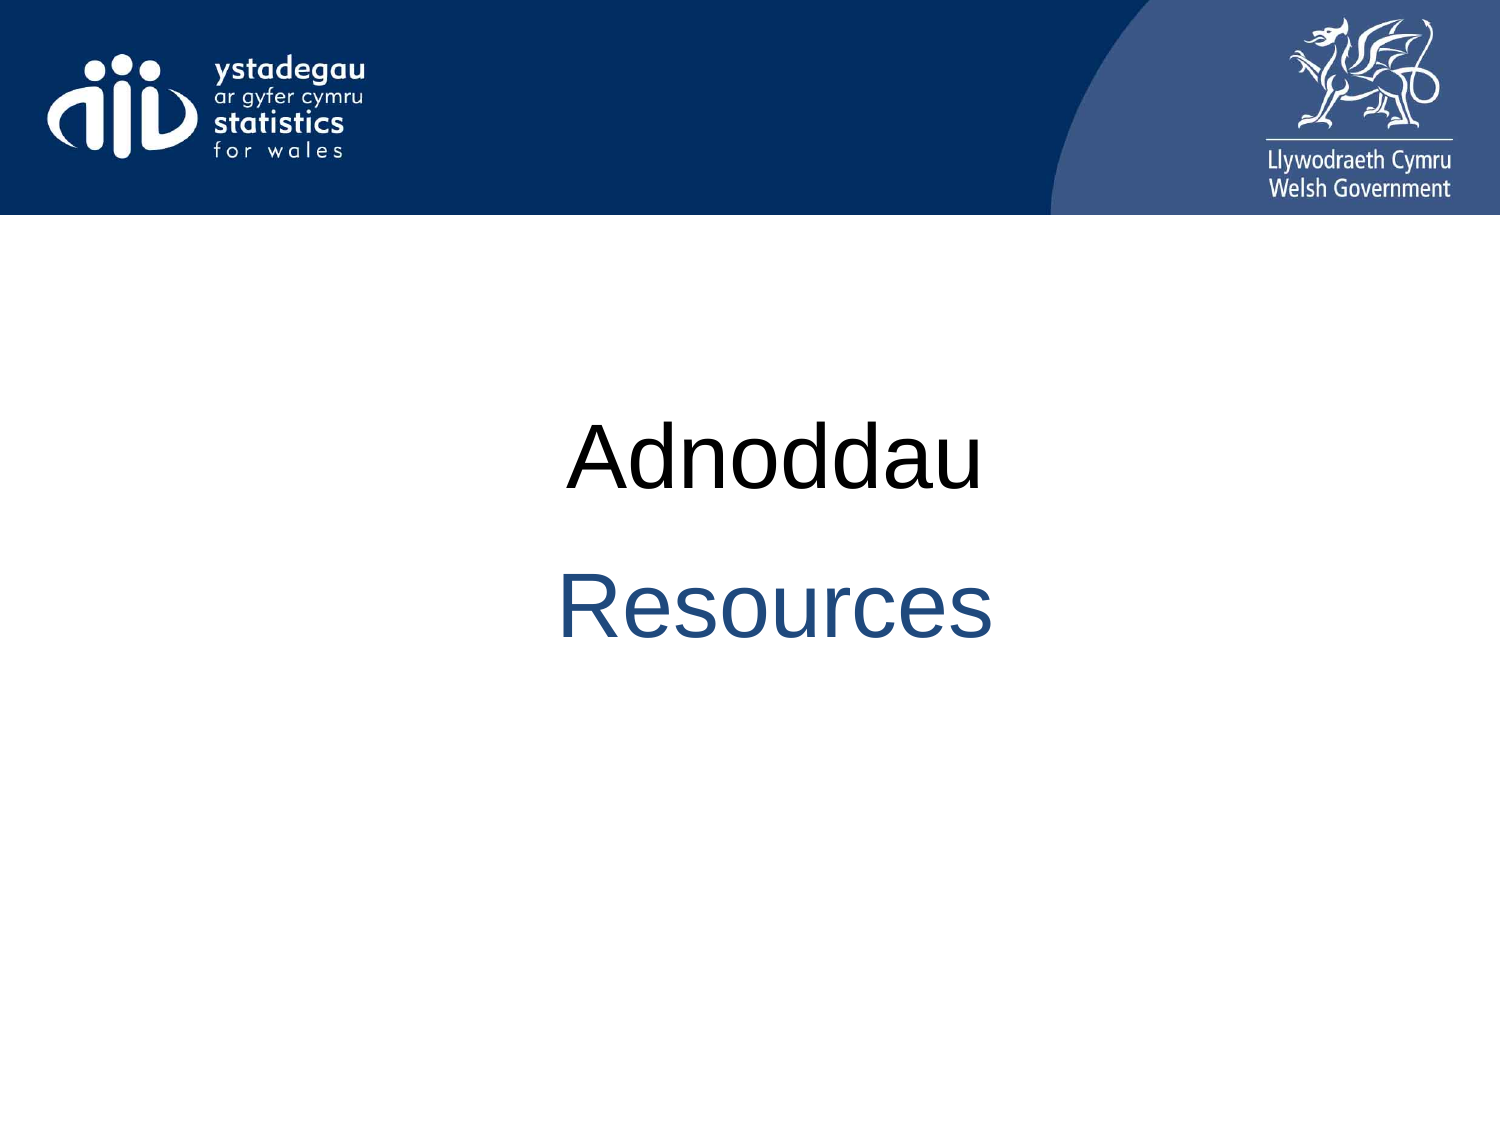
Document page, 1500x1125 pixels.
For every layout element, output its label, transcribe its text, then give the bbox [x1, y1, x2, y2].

text_box Adnoddau [552, 389, 1000, 514]
text_box Resources [541, 538, 1010, 663]
picture [0, 0, 1500, 215]
